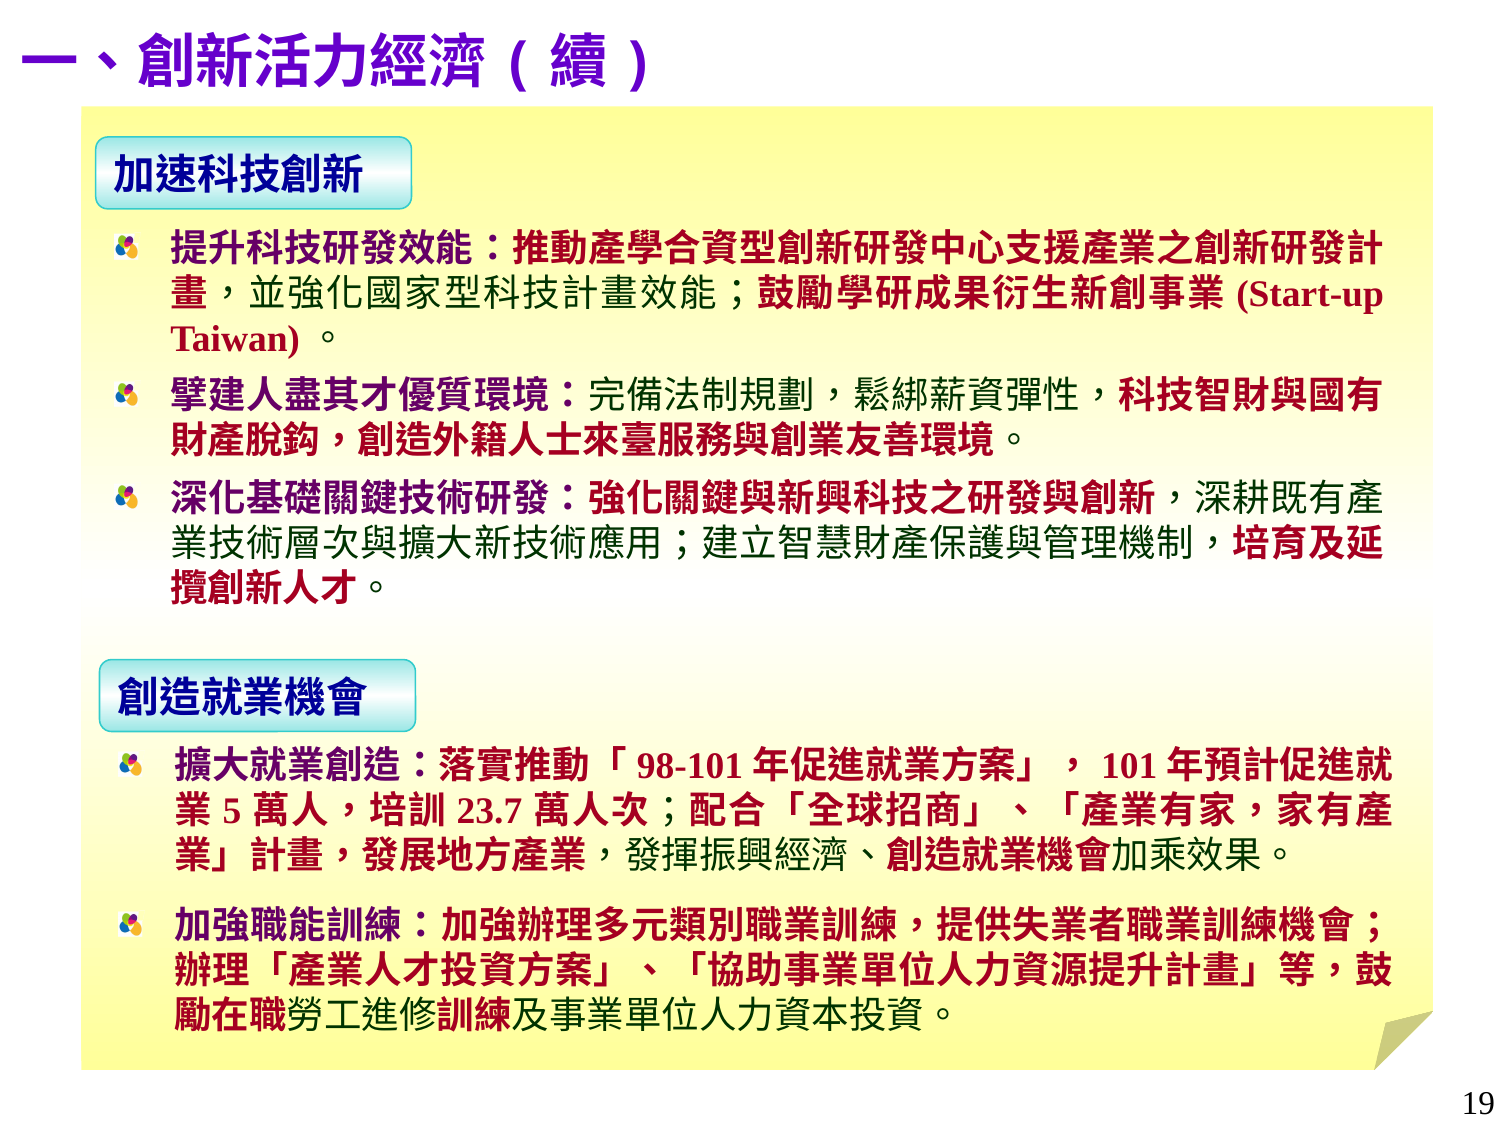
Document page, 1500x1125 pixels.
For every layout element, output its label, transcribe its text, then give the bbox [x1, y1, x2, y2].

text_box 擴大就業創造：落實推動「98-101年促進就業方案」，101年預計促進就業5萬人，培訓23.7萬人次；配合「全球招商」、「產業有家，家有產業」計畫，發展地方產業，發揮振興經濟、創造就業機會加乘效果。 加強職能訓練：加強辦理多元類別職業訓練，提供失業者職業訓練機會；辦理「產業人才投資方案」、「協助事業單位人力資源提升計畫」等，鼓勵在職勞工進修訓練及事業單位人力資本投資。 [103, 733, 1408, 1043]
picture [114, 482, 141, 510]
picture [118, 750, 145, 777]
text_box <編號> [1446, 1062, 1500, 1125]
picture [114, 380, 141, 407]
text_box 提升科技研發效能：推動產學合資型創新研發中心支援產業之創新研發計畫，並強化國家型科技計畫效能；鼓勵學研成果衍生新創事業(Start-up Taiwan)。 擘建人盡其才優質環境：完備法制規劃，鬆綁薪資彈性，科技智財與國有財產脫鈎，創造外籍人士來臺服務與創業友善環境。 深化基礎關鍵技術研發：強化關鍵與新興科技之研發與創新，深耕既有產業技術層次與擴大新技術應用；建立智慧財產保護與管理機制，培育及延攬創新人才。 [99, 216, 1399, 654]
picture [118, 910, 145, 937]
text_box 一、創新活力經濟(續) [20, 23, 688, 110]
text_box [81, 106, 1434, 1071]
picture [114, 232, 141, 260]
text_box 加速科技創新 [95, 136, 412, 209]
text_box 創造就業機會 [99, 659, 416, 732]
